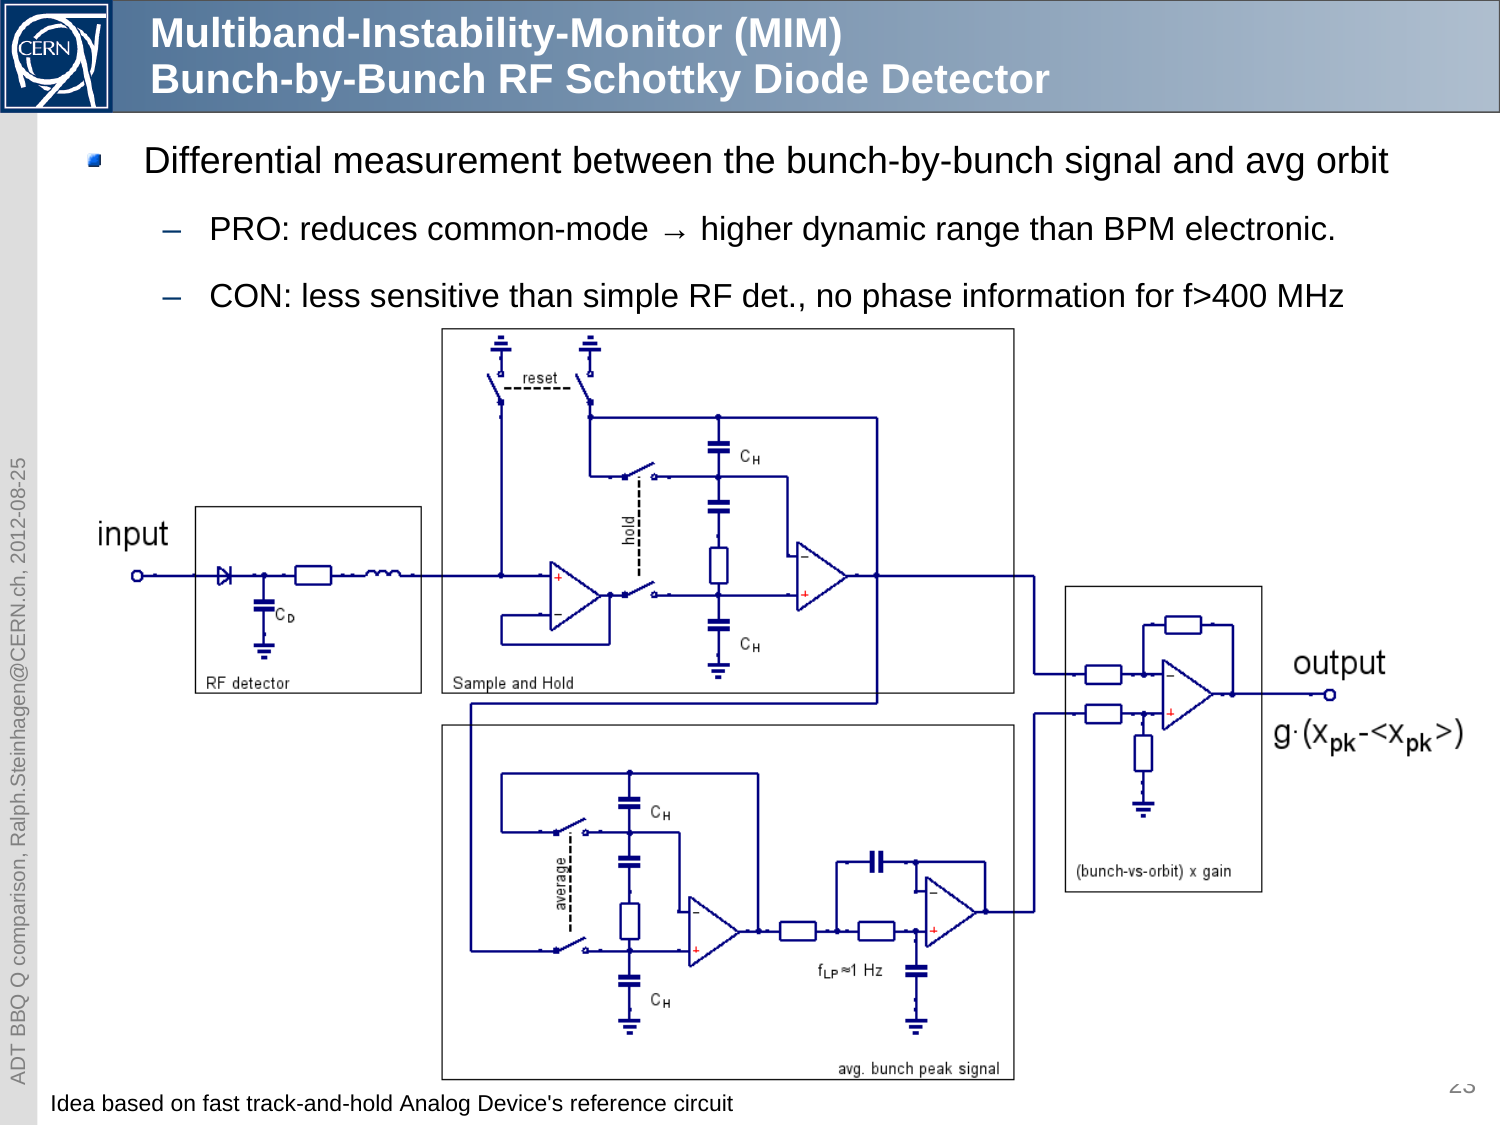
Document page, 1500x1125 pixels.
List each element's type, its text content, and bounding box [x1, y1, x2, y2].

list Differential measurement between the bunch-by-bunch signal and avg orbit PRO: reduces common-mode → higher dynamic range than BPM electronic. CON: less sensitive than simple RF det., no phase information for f>400 MHz [87, 137, 1438, 1030]
text_box Idea based on fast track-and-hold Analog Device's reference circuit [35, 1083, 821, 1124]
picture [87, 316, 1476, 1084]
title Multiband-Instability-Monitor (MIM) Bunch-by-Bunch RF Schottky Diode Detector [150, 0, 1201, 113]
picture [0, 0, 113, 113]
